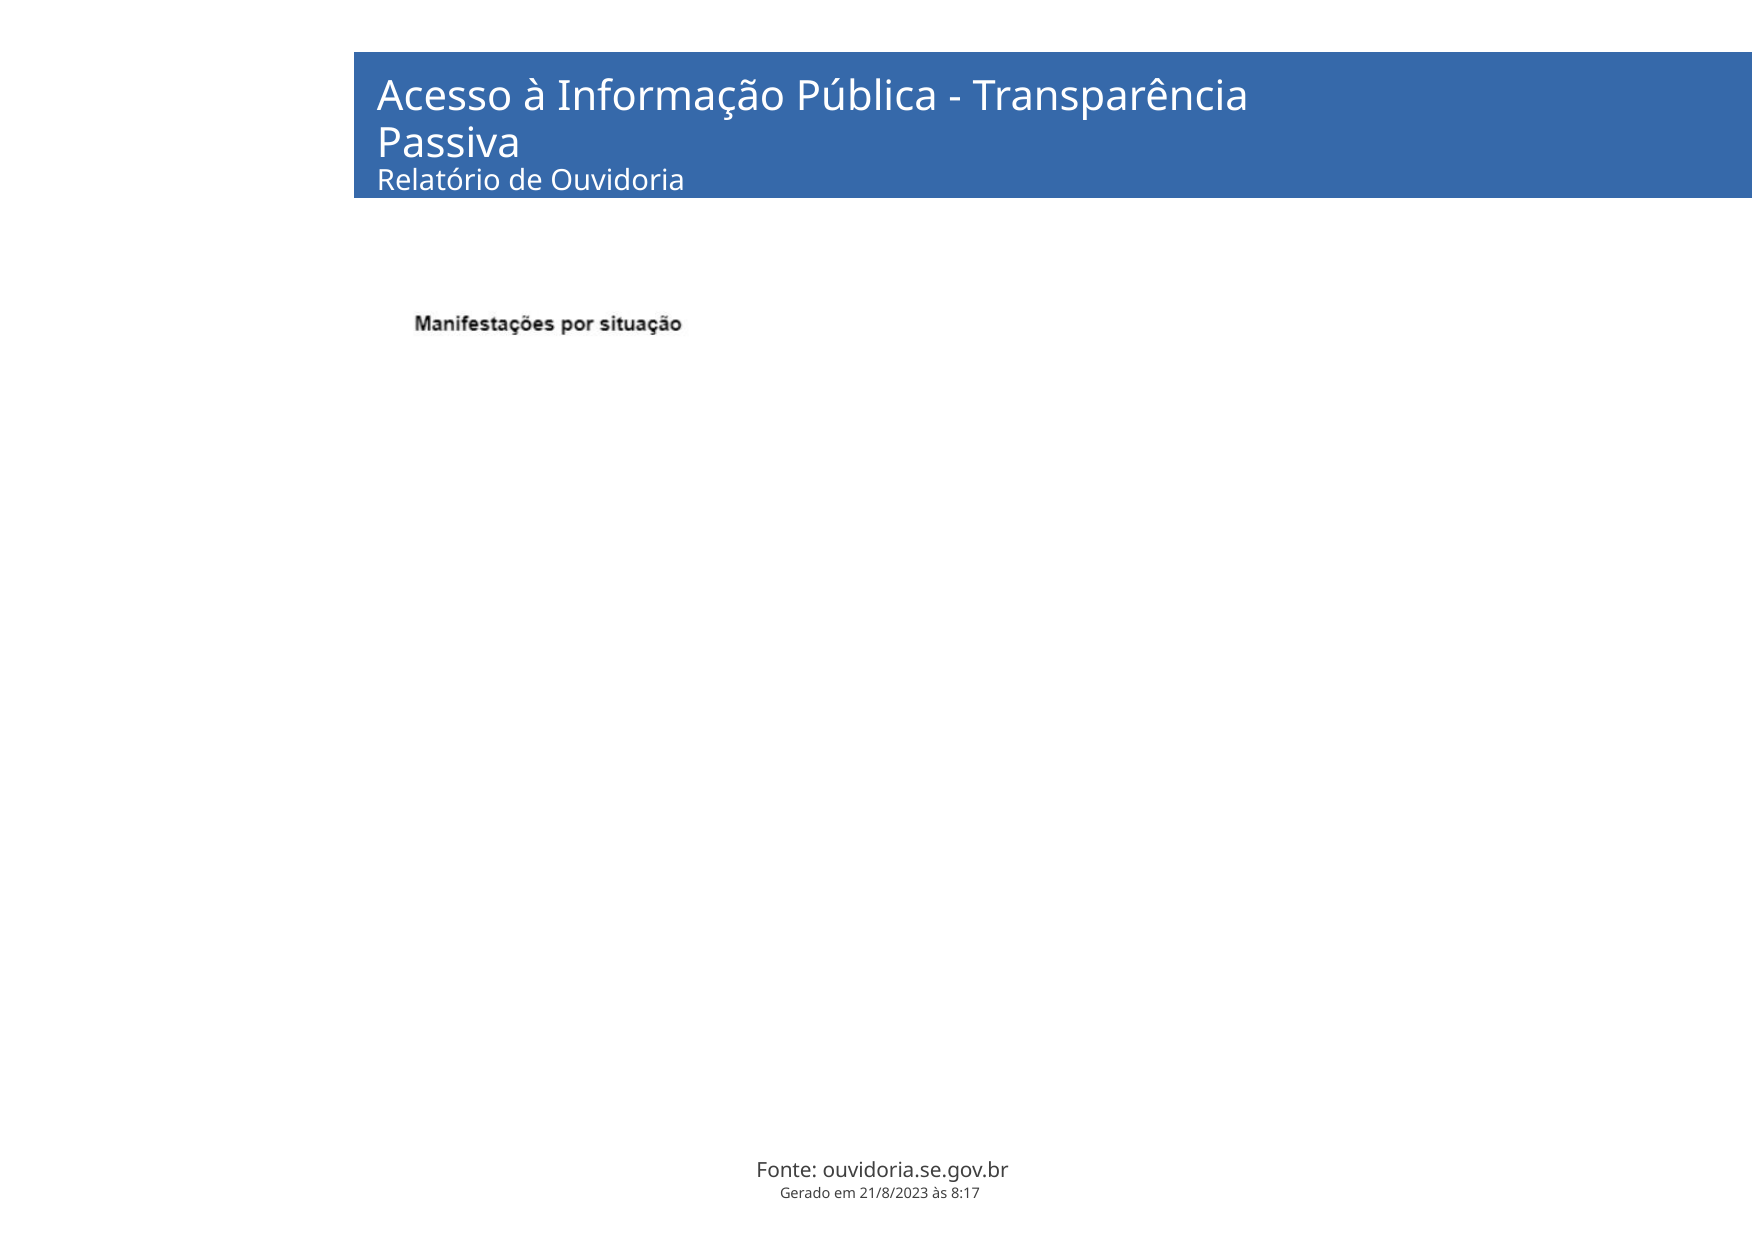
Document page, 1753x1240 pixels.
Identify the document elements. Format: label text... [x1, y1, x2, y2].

text_box Acesso à Informação Pública - Transparência Passiva Relatório de Ouvidoria SETUR - Julho a Julho de 2023 [376, 72, 1403, 228]
text_box Gerado em 21/8/2023 às 8:17 [780, 1184, 999, 1202]
text_box [155, 211, 1599, 1028]
text_box Fonte: ouvidoria.se.gov.br [756, 1158, 1023, 1182]
text_box [354, 52, 1752, 198]
